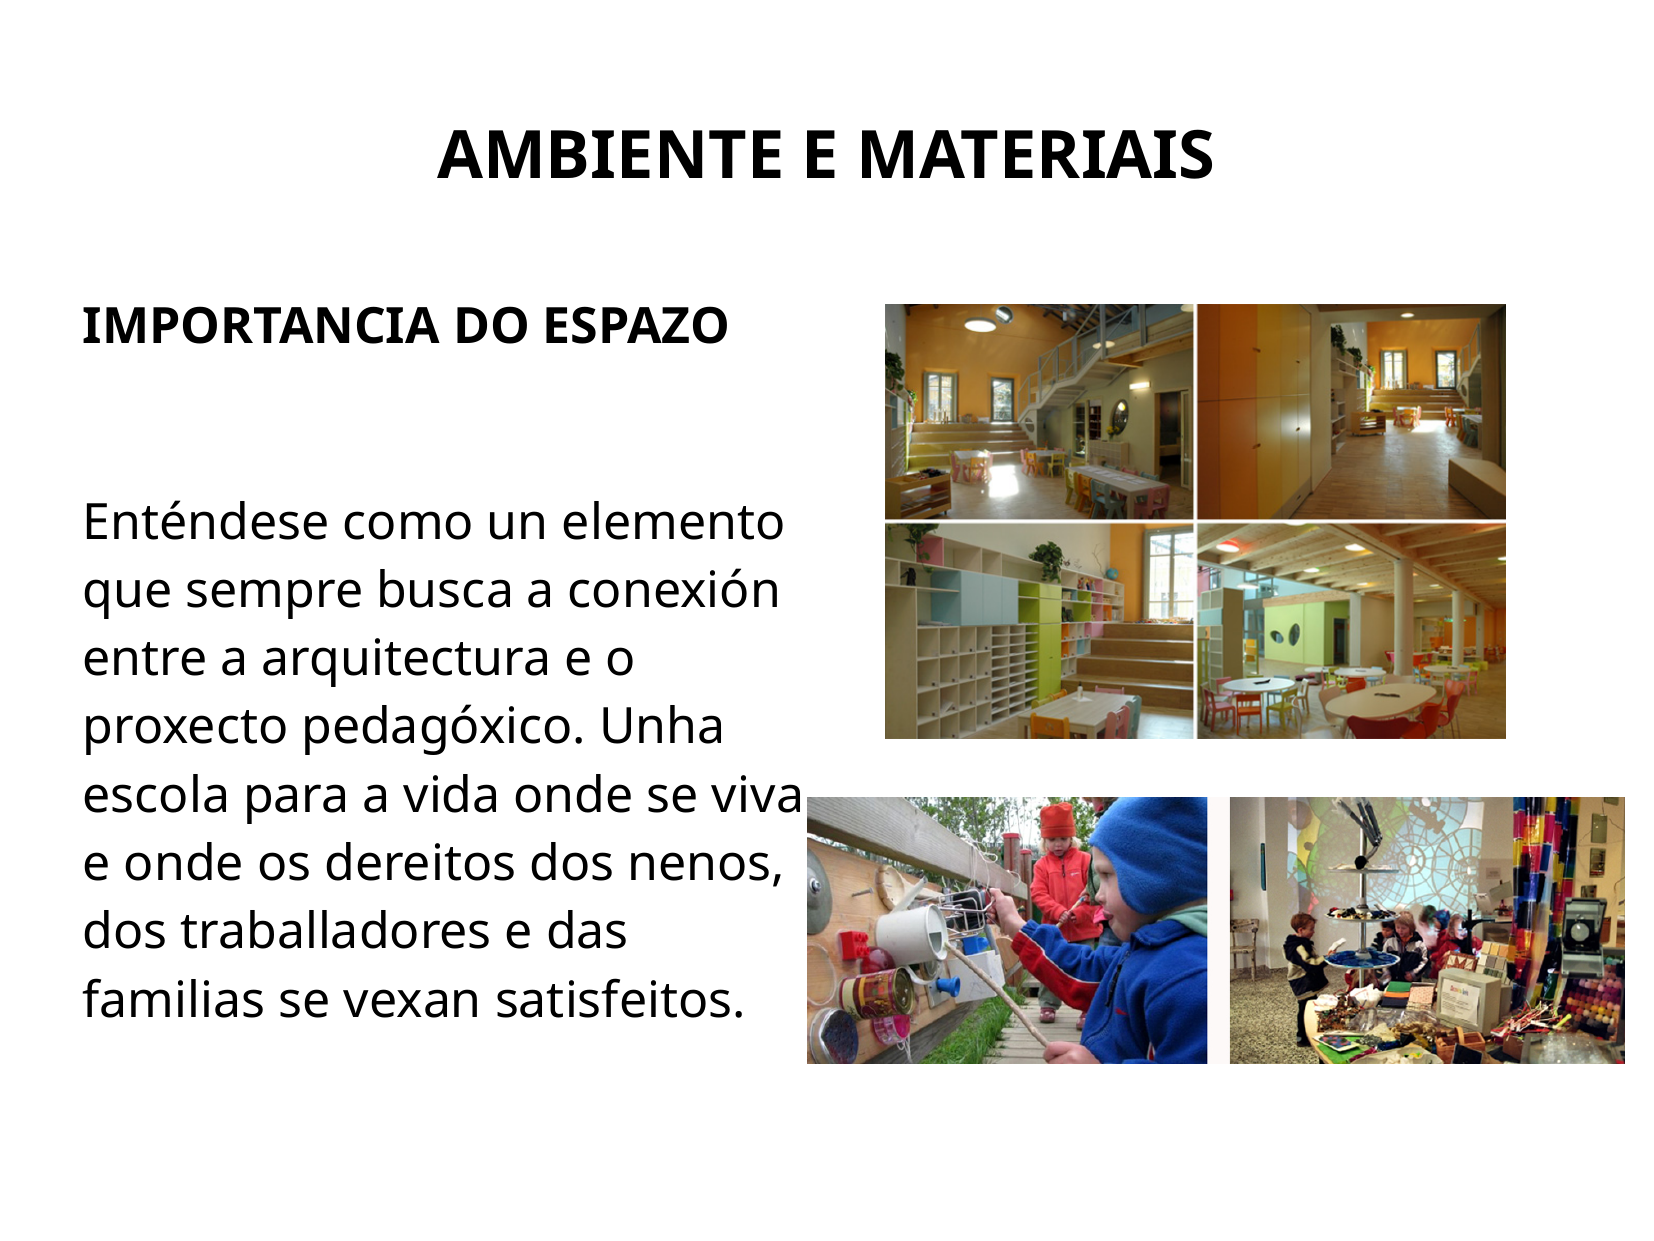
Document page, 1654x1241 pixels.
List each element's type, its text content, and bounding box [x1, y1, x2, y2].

picture [807, 797, 1625, 1064]
title AMBIENTE E MATERIAIS [82, 49, 1571, 257]
list IMPORTANCIA DO ESPAZO Enténdese como un elemento que sempre busca a conexión entre a arquitectura e o proxecto pedagóxico. Unha escola para a vida onde se viva e onde os dereitos dos nenos, dos traballadores e das familias se vexan satisfeitos. [82, 290, 809, 1123]
picture [885, 304, 1506, 739]
